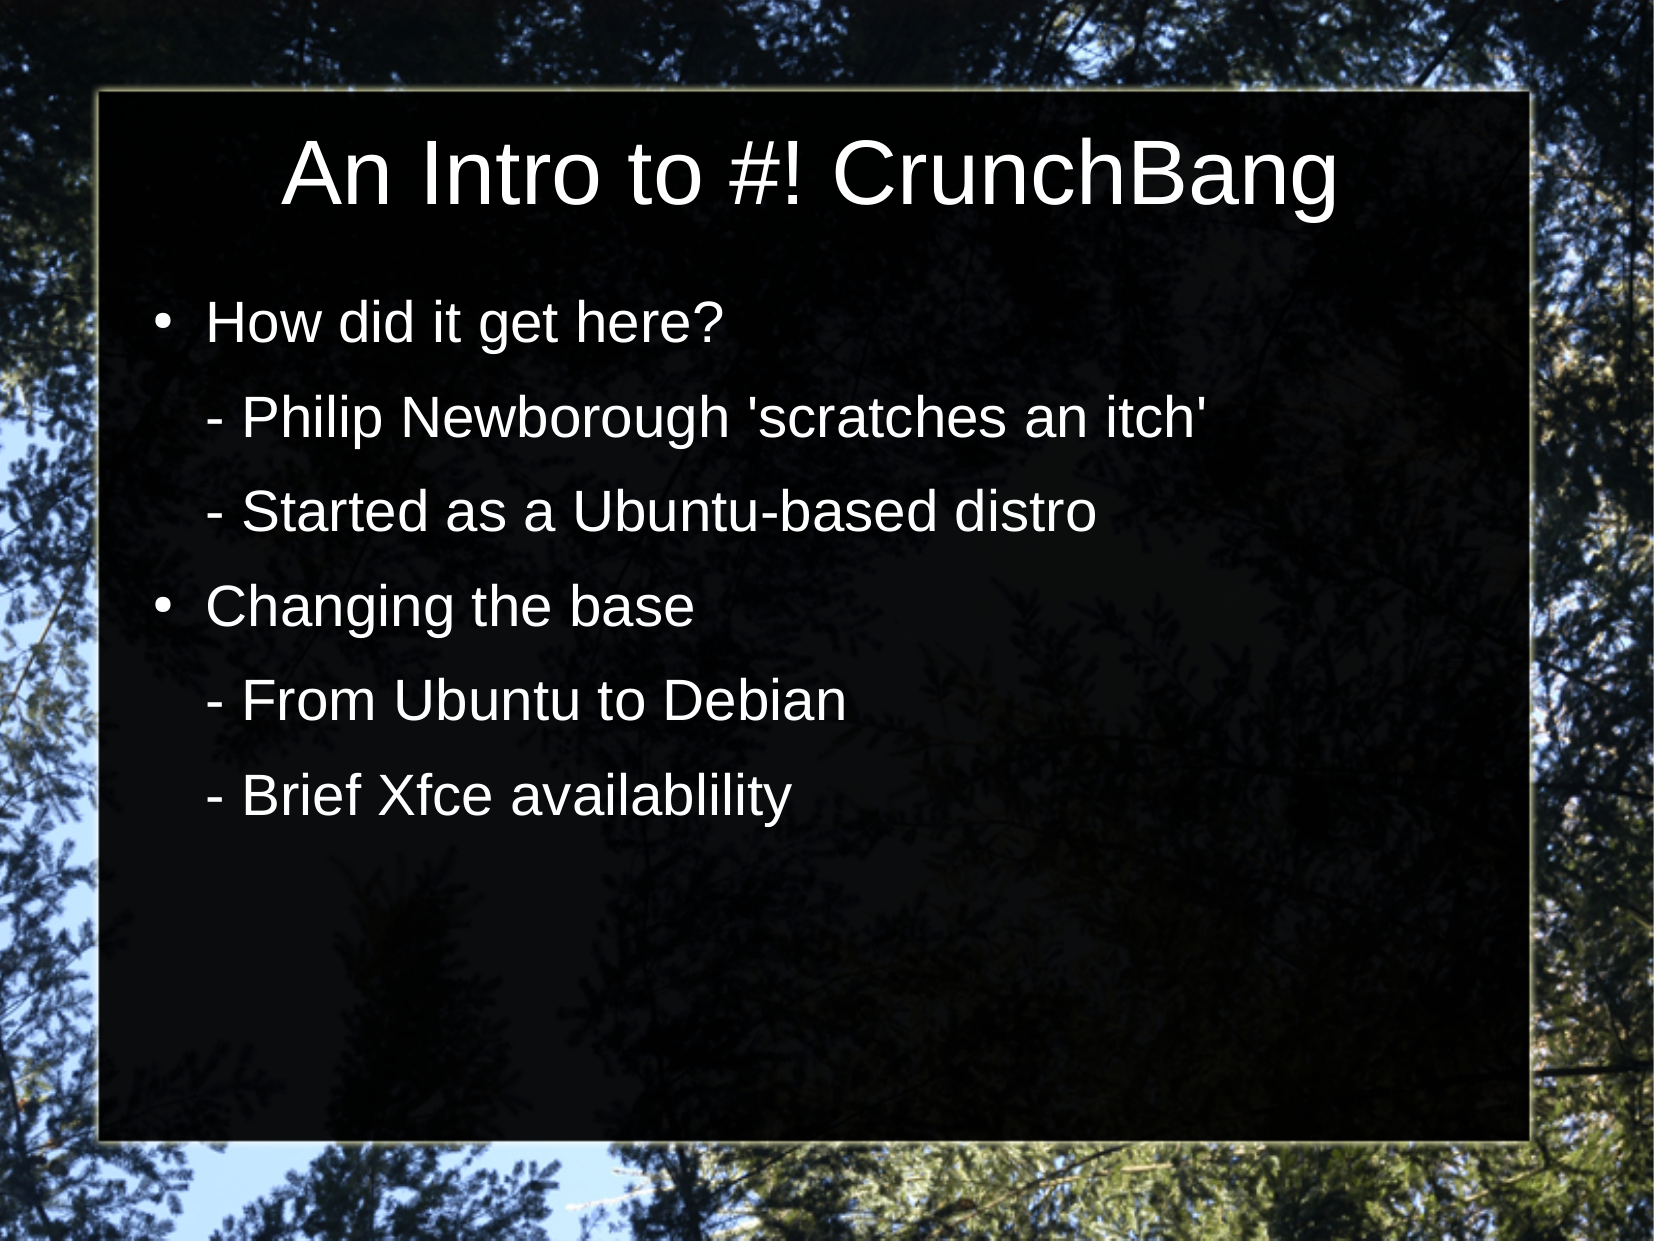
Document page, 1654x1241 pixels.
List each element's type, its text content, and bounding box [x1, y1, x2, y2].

title An Intro to #! CrunchBang [88, 88, 1536, 257]
picture [0, 0, 1654, 1241]
list How did it get here? - Philip Newborough 'scratches an itch' - Started as a Ubuntu-based distro Changing the base - From Ubuntu to Debian - Brief Xfce availablility [135, 290, 1516, 1109]
